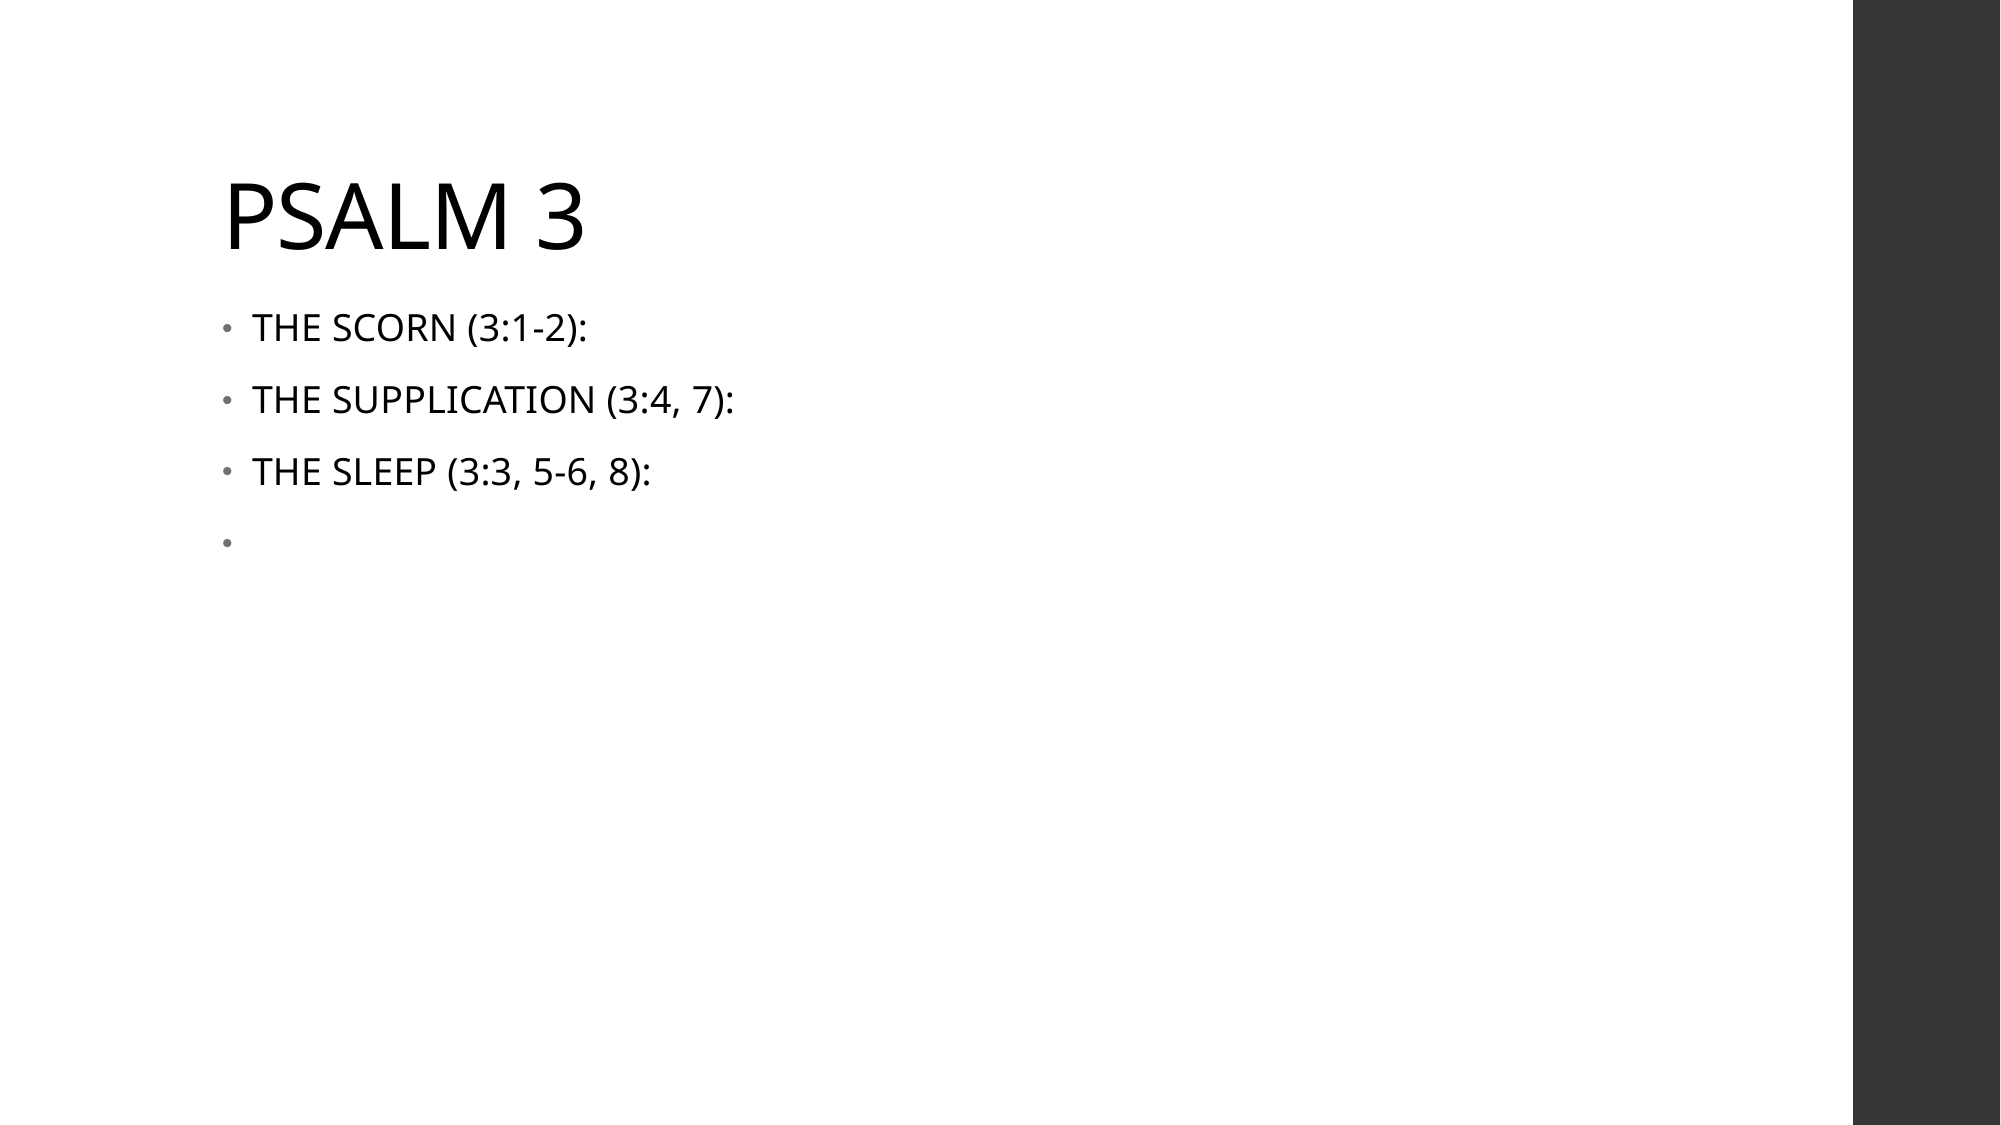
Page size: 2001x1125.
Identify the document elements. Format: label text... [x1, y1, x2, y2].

list THE SCORN (3:1-2): THE SUPPLICATION (3:4, 7): THE SLEEP (3:3, 5-6, 8): [206, 299, 1617, 1014]
title PSALM 3 [206, 60, 1797, 278]
